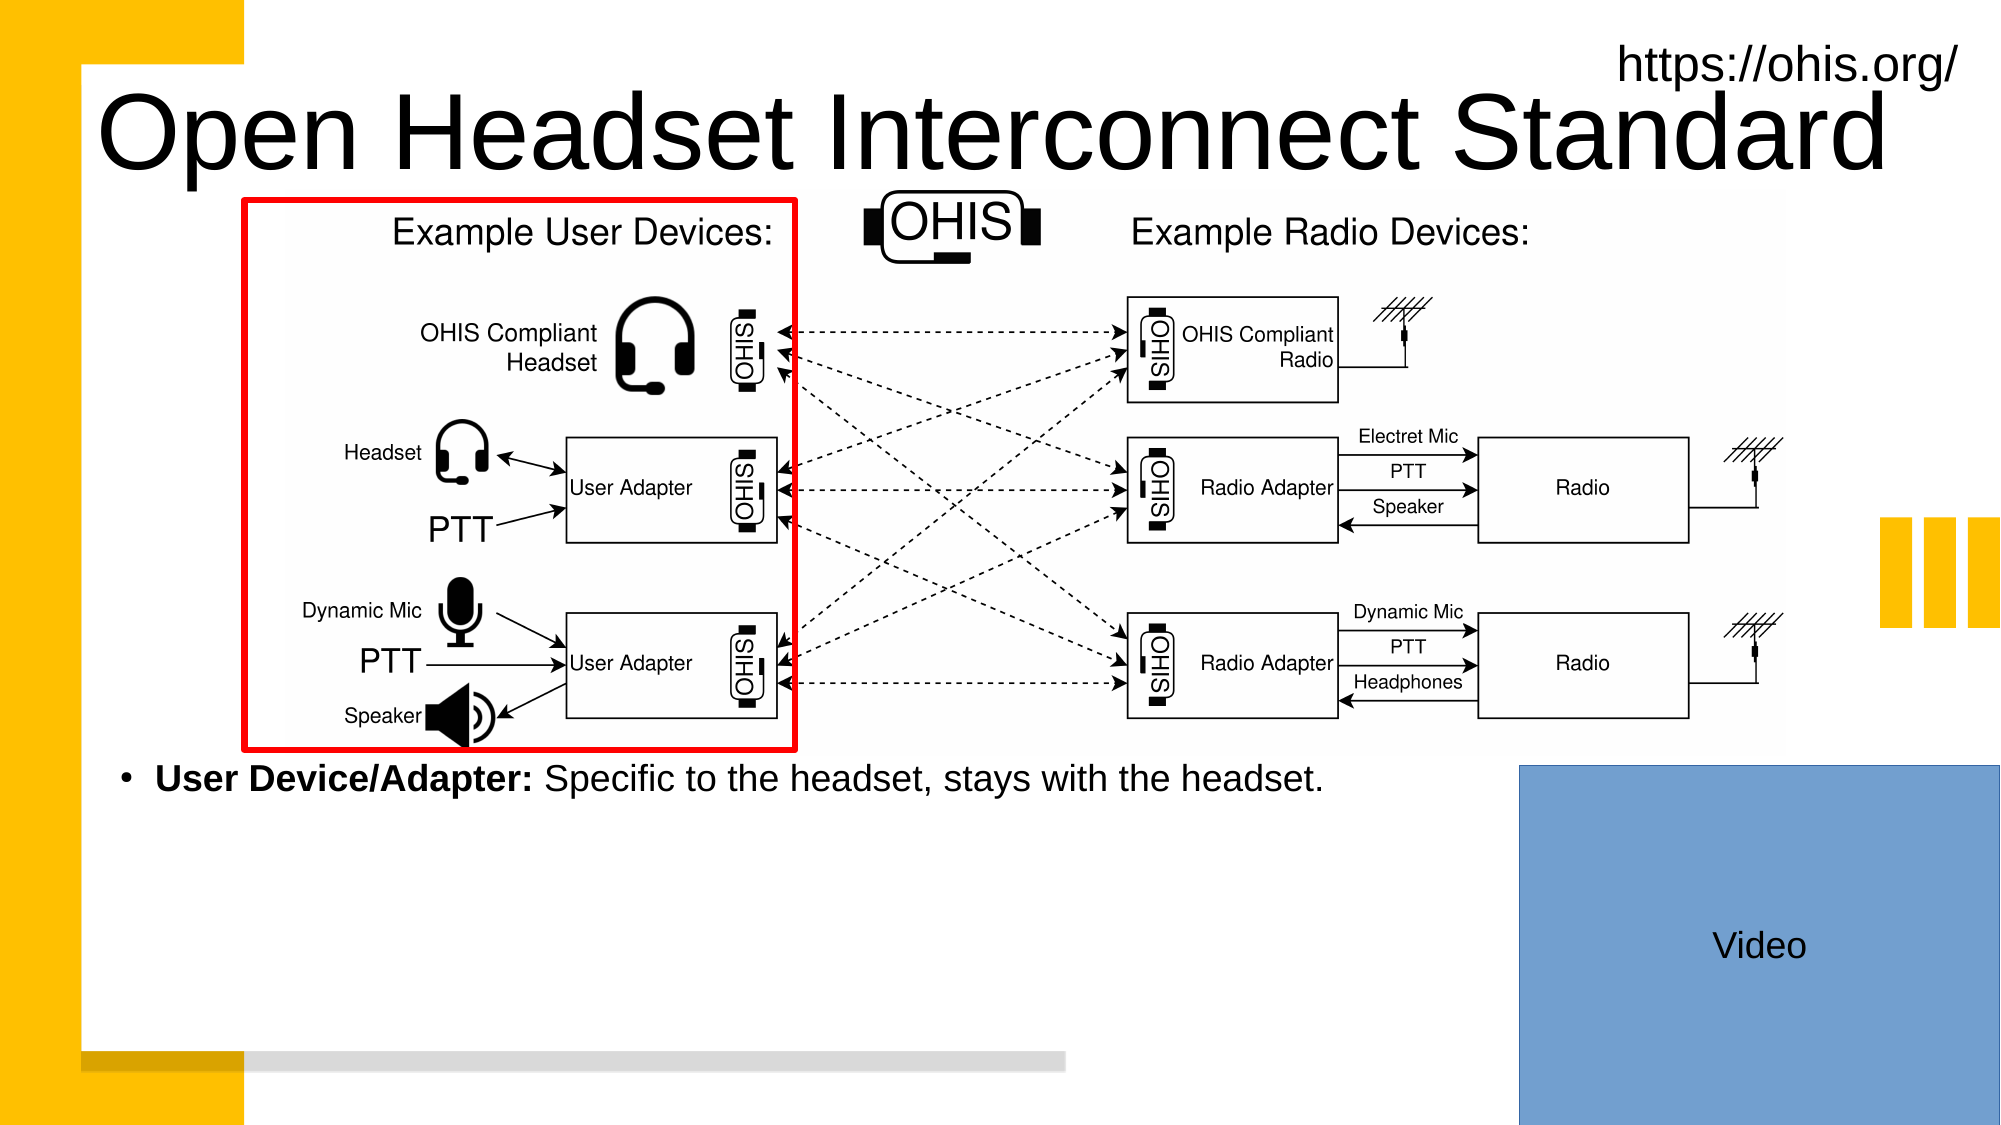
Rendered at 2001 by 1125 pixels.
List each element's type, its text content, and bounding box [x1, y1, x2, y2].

text_box User Device/Adapter: Specific to the headset, stays with the headset. [105, 750, 1501, 962]
picture [285, 203, 792, 747]
text_box Open Headset Interconnect Standard [81, 64, 1921, 201]
text_box https://ohis.org/ [1590, 29, 1974, 105]
text_box [0, 0, 2000, 1125]
picture [285, 189, 1786, 756]
text_box Video [1519, 765, 2000, 1125]
